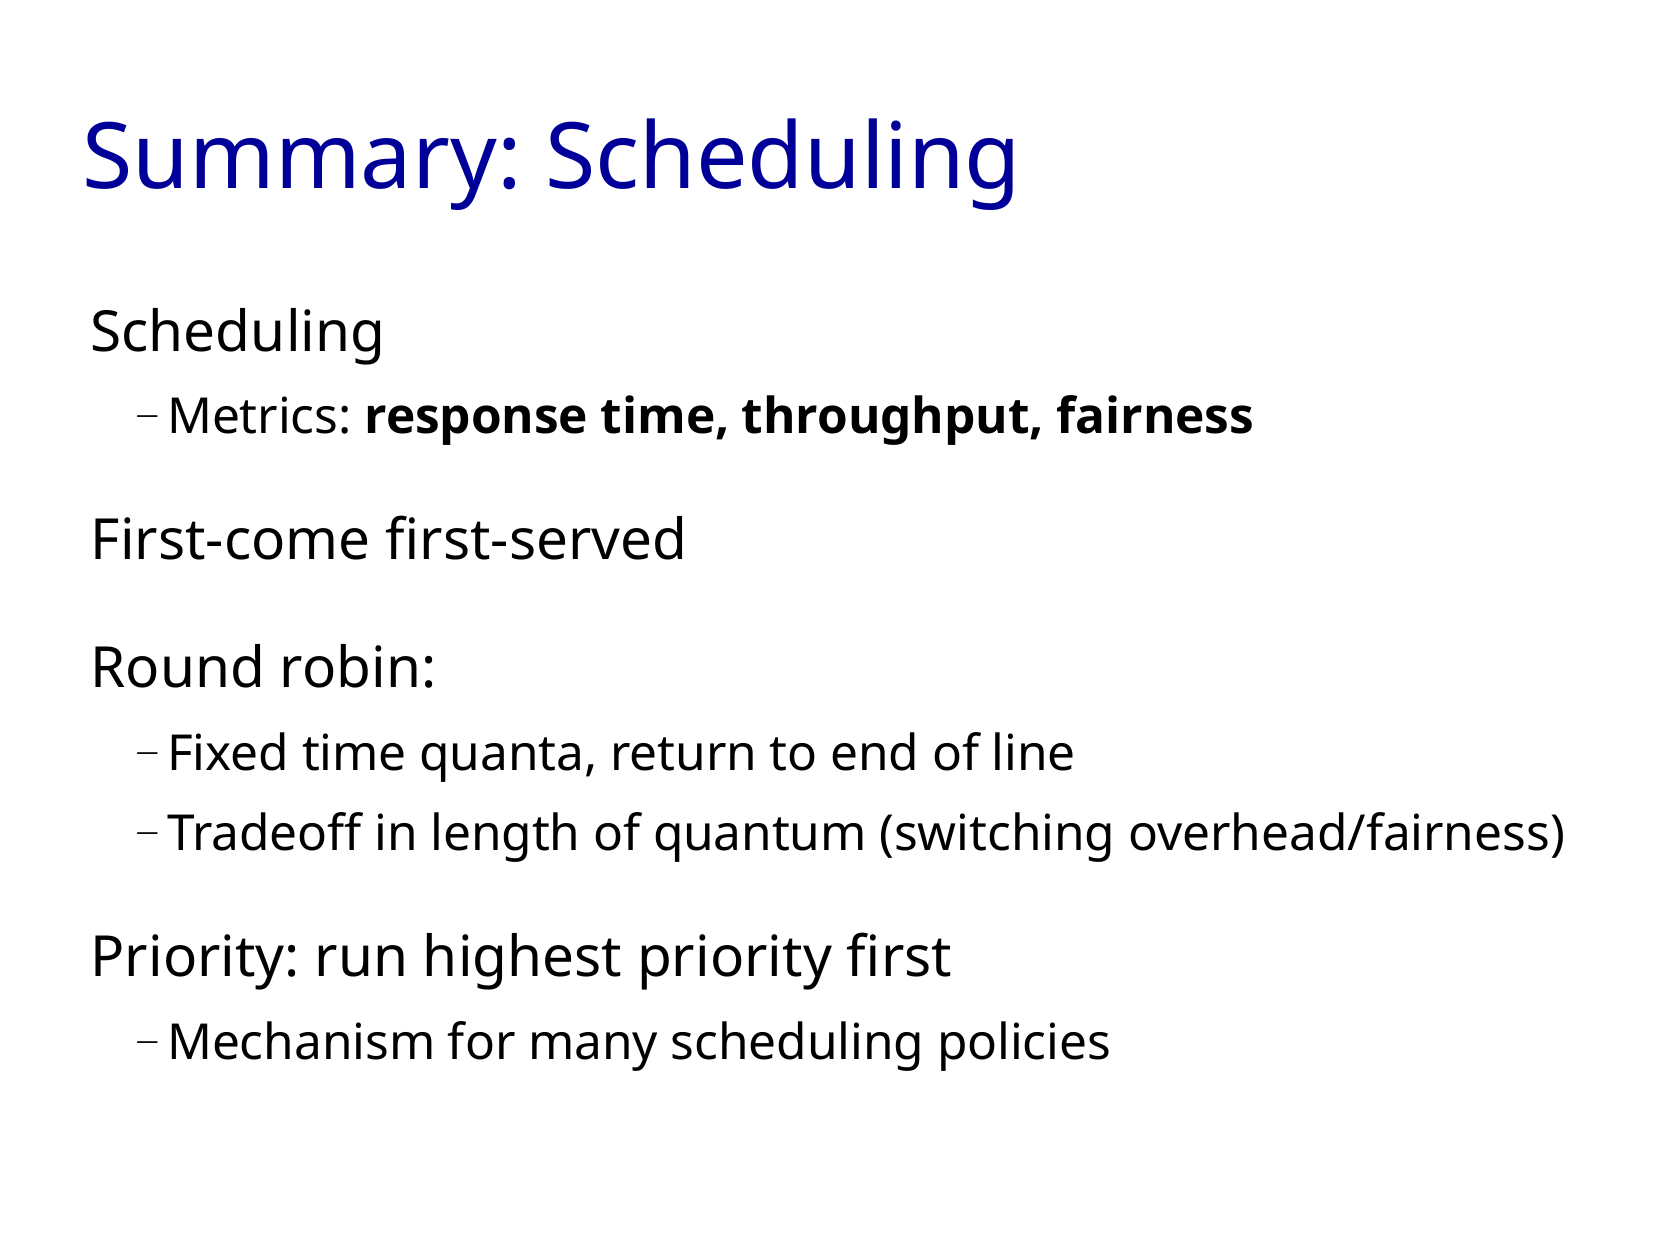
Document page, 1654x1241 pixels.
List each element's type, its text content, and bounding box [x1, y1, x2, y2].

title Summary: Scheduling [82, 49, 1571, 257]
list Scheduling Metrics: response time, throughput, fairness First-come first-served Round robin: Fixed time quanta, return to end of line Tradeoff in length of quantum (switching overhead/fairness) Priority: run highest priority first Mechanism for many scheduling policies [60, 290, 1571, 1096]
